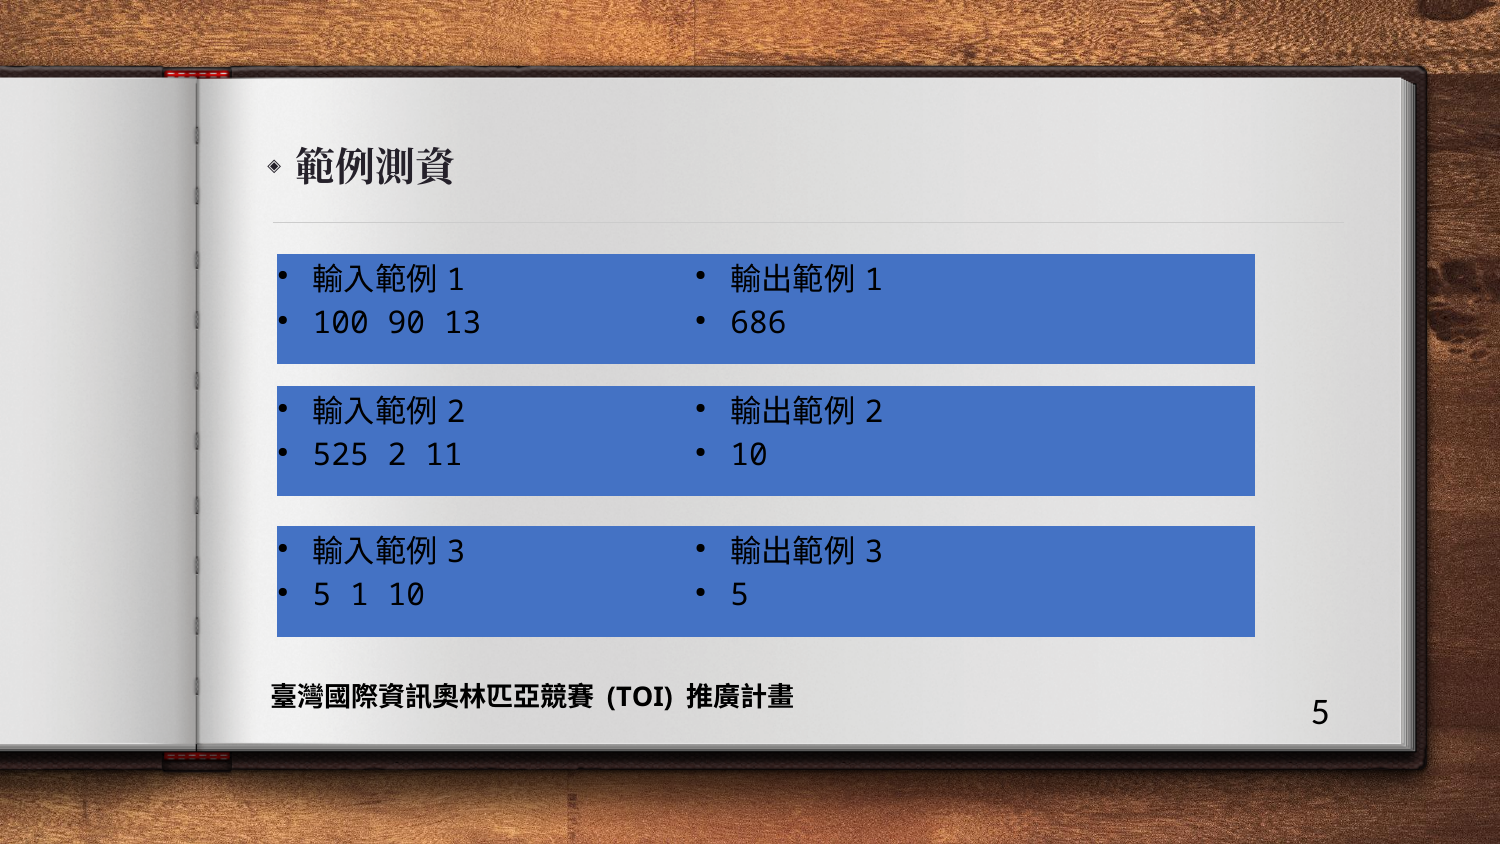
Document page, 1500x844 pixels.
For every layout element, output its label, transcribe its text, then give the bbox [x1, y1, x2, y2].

table_header 輸出範例2 10 [695, 386, 1255, 496]
table_header 輸入範例3 5 1 10 [277, 526, 695, 637]
text_box [1295, 672, 1386, 737]
table_header 輸出範例1 686 [695, 254, 1255, 364]
table_header 輸出範例3 5 [695, 526, 1255, 637]
table_header 輸入範例1 100 90 13 [277, 254, 695, 364]
list 範例測資 [252, 126, 1194, 205]
table_header 輸入範例2 525 2 11 [277, 386, 695, 496]
